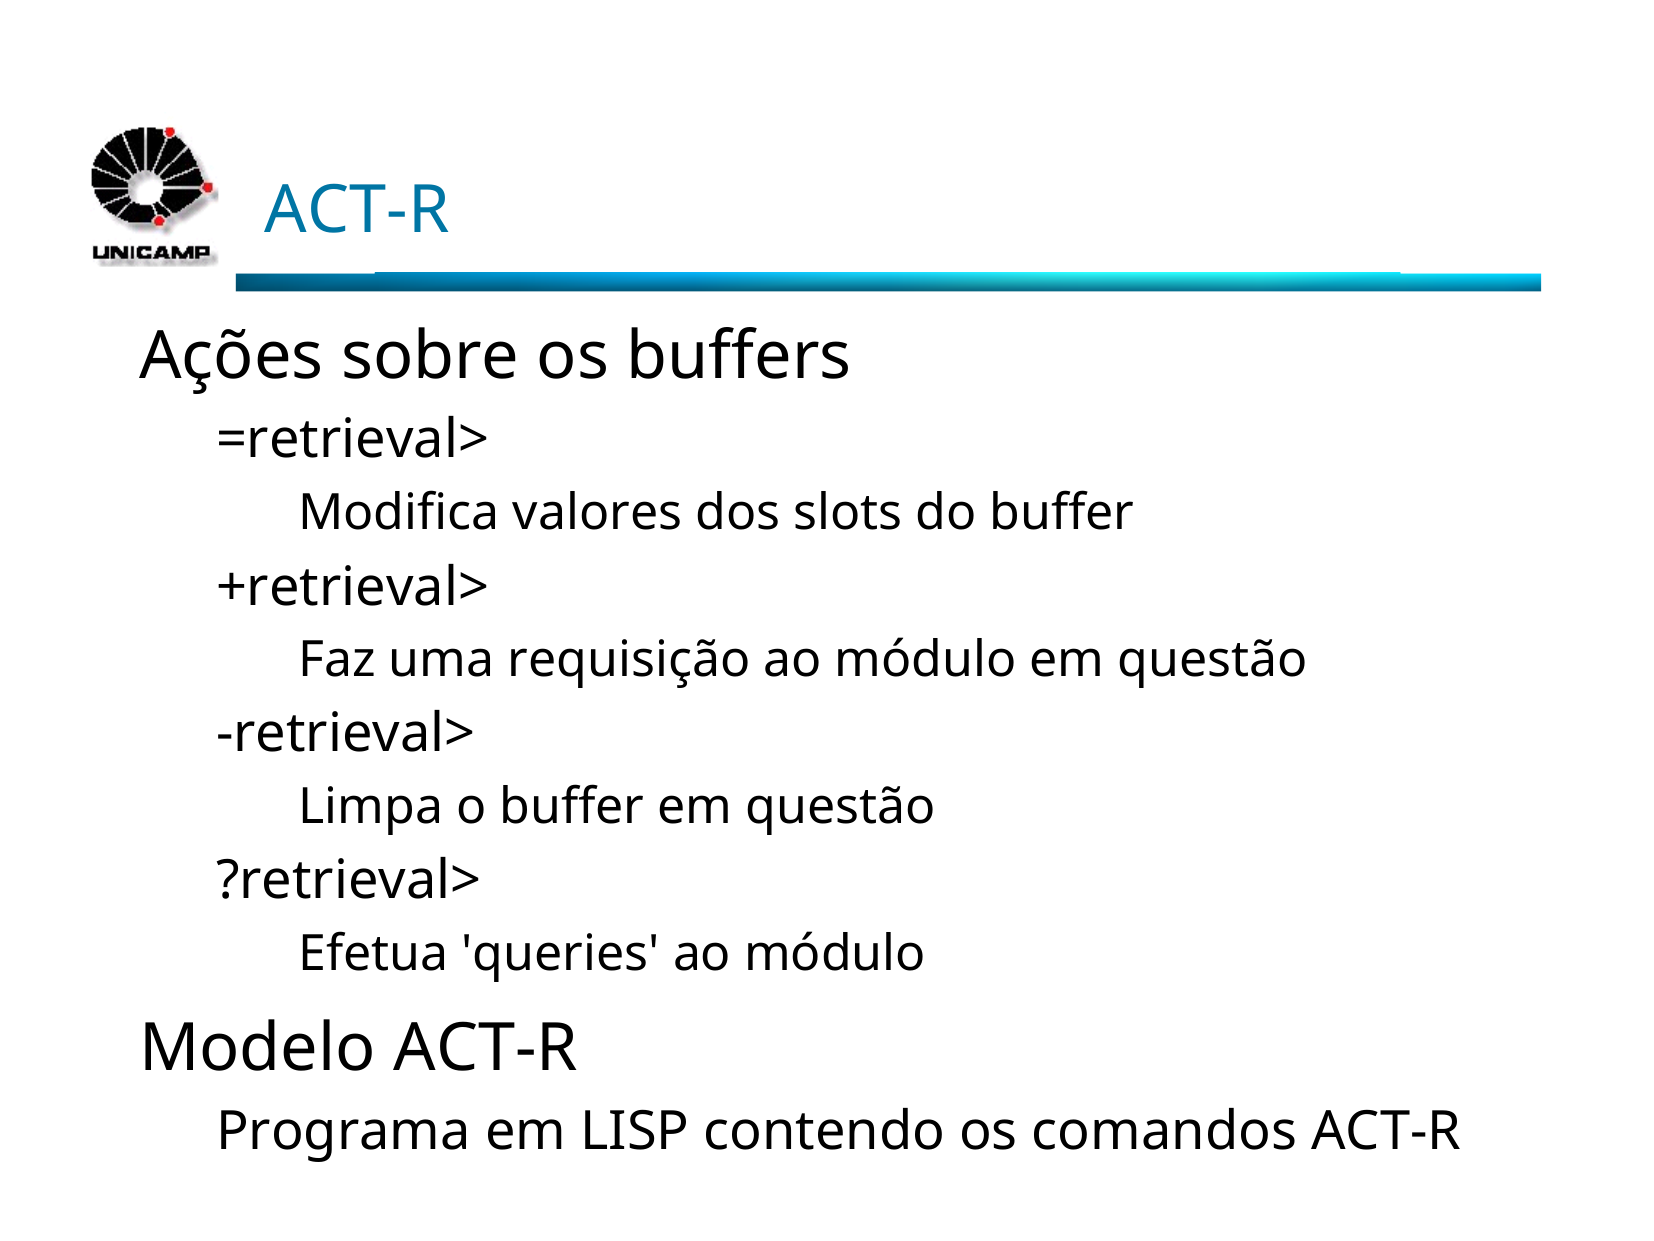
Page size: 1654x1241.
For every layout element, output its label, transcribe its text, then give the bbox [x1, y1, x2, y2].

list Ações sobre os buffers =retrieval> Modifica valores dos slots do buffer +retrieval> Faz uma requisição ao módulo em questão -retrieval> Limpa o buffer em questão ?retrieval> Efetua 'queries' ao módulo Modelo ACT-R Programa em LISP contendo os comandos ACT-R [121, 309, 1534, 1167]
picture [125, 272, 1654, 295]
title ACT-R [264, 57, 1534, 250]
